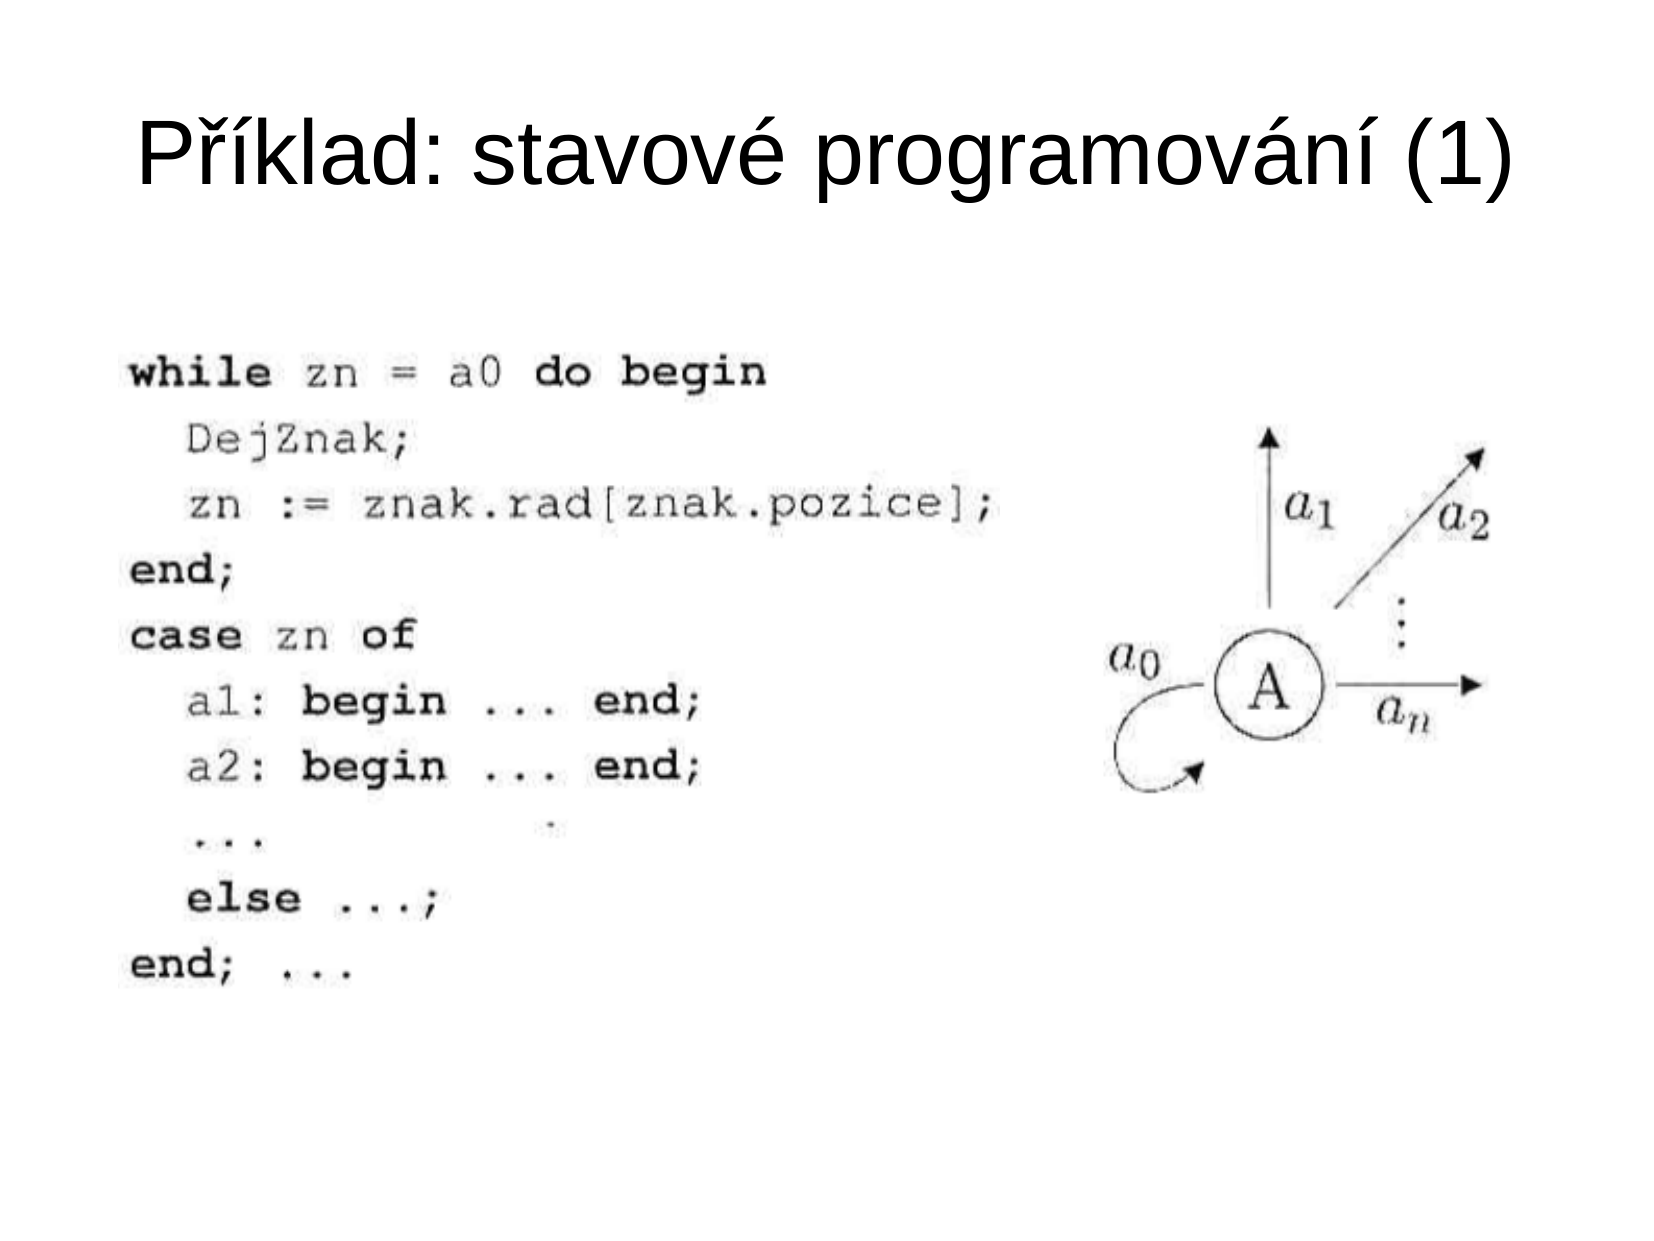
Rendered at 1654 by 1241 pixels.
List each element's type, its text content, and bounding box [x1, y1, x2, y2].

picture [118, 336, 1000, 995]
title Příklad: stavové programování (1) [82, 56, 1571, 250]
picture [1102, 418, 1501, 806]
